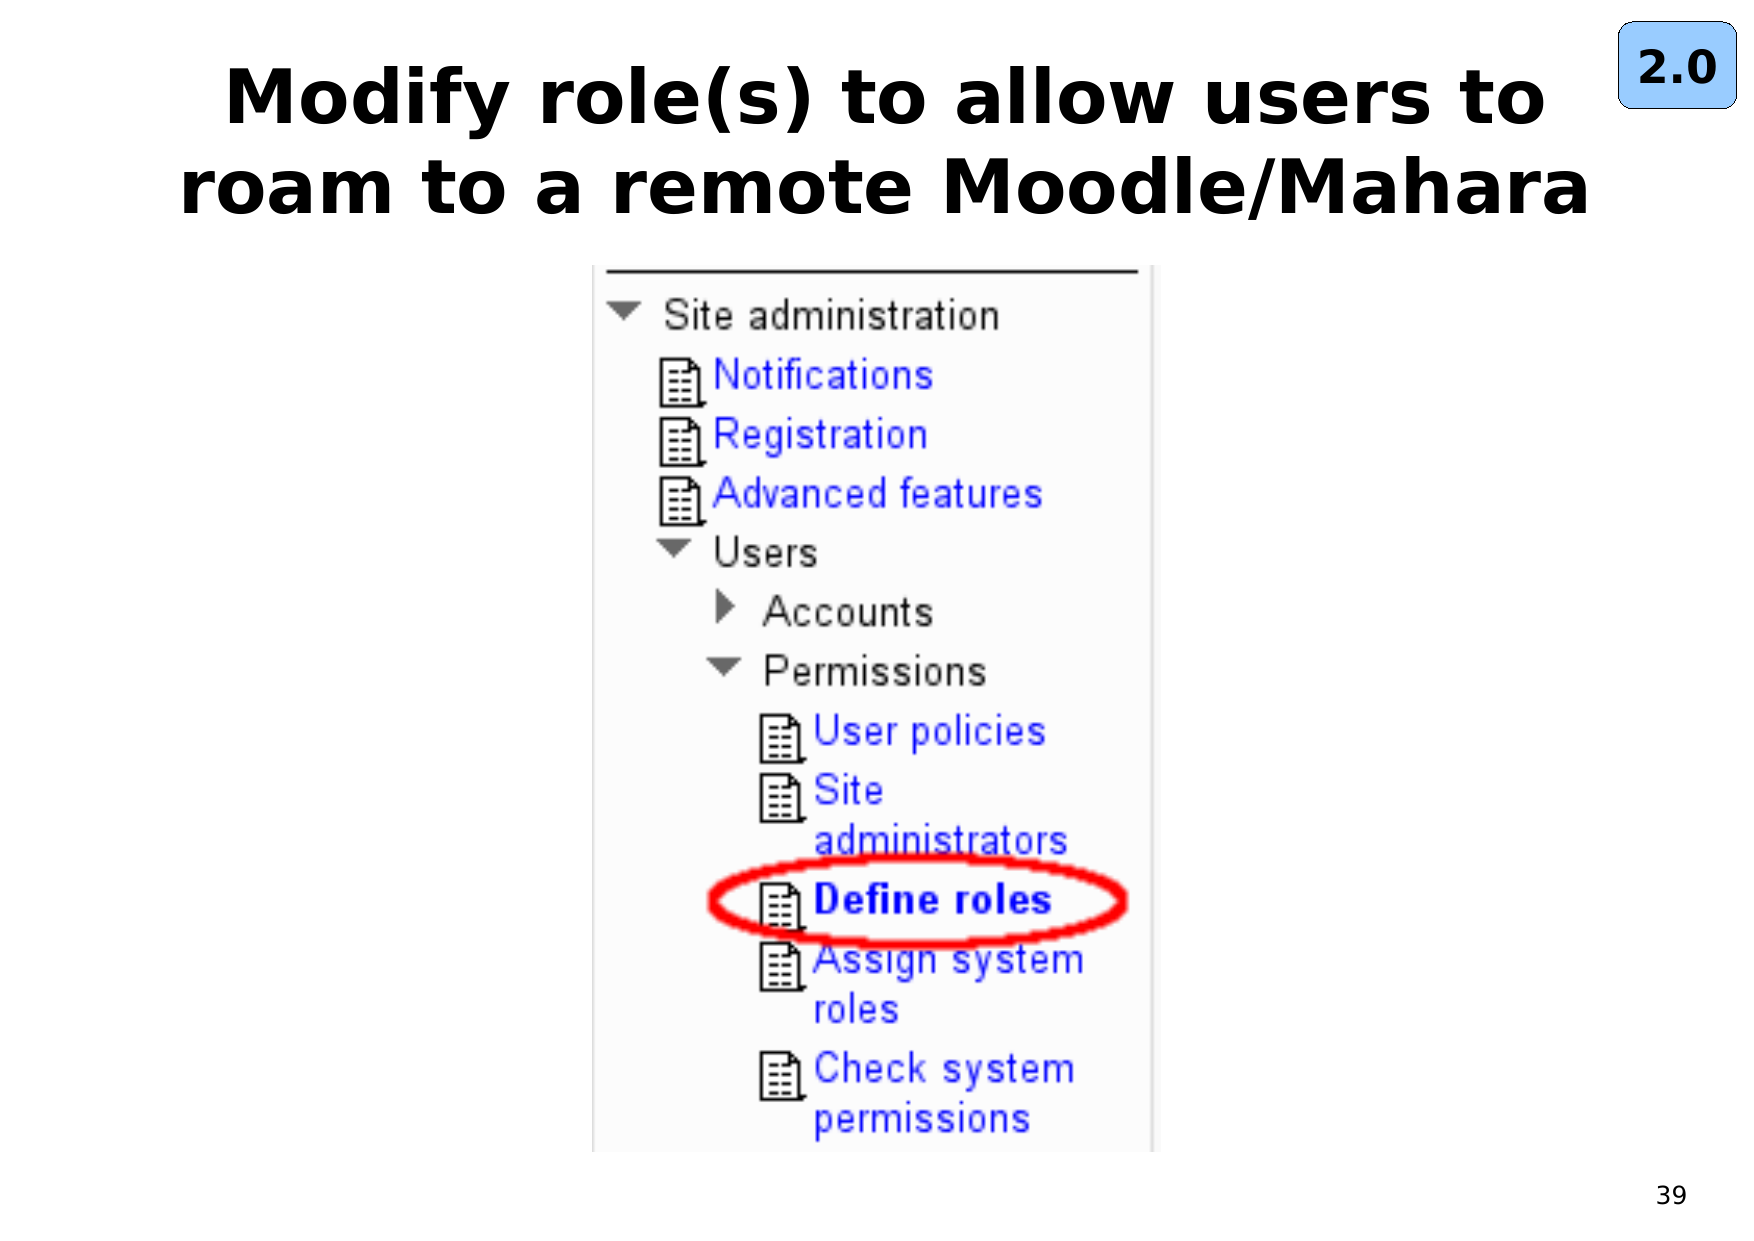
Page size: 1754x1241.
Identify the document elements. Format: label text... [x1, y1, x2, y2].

text_box 2.0 [1618, 21, 1737, 109]
title Modify role(s) to allow users to roam to a remote Moodle/Mahara [59, 34, 1713, 242]
picture [592, 265, 1161, 1152]
